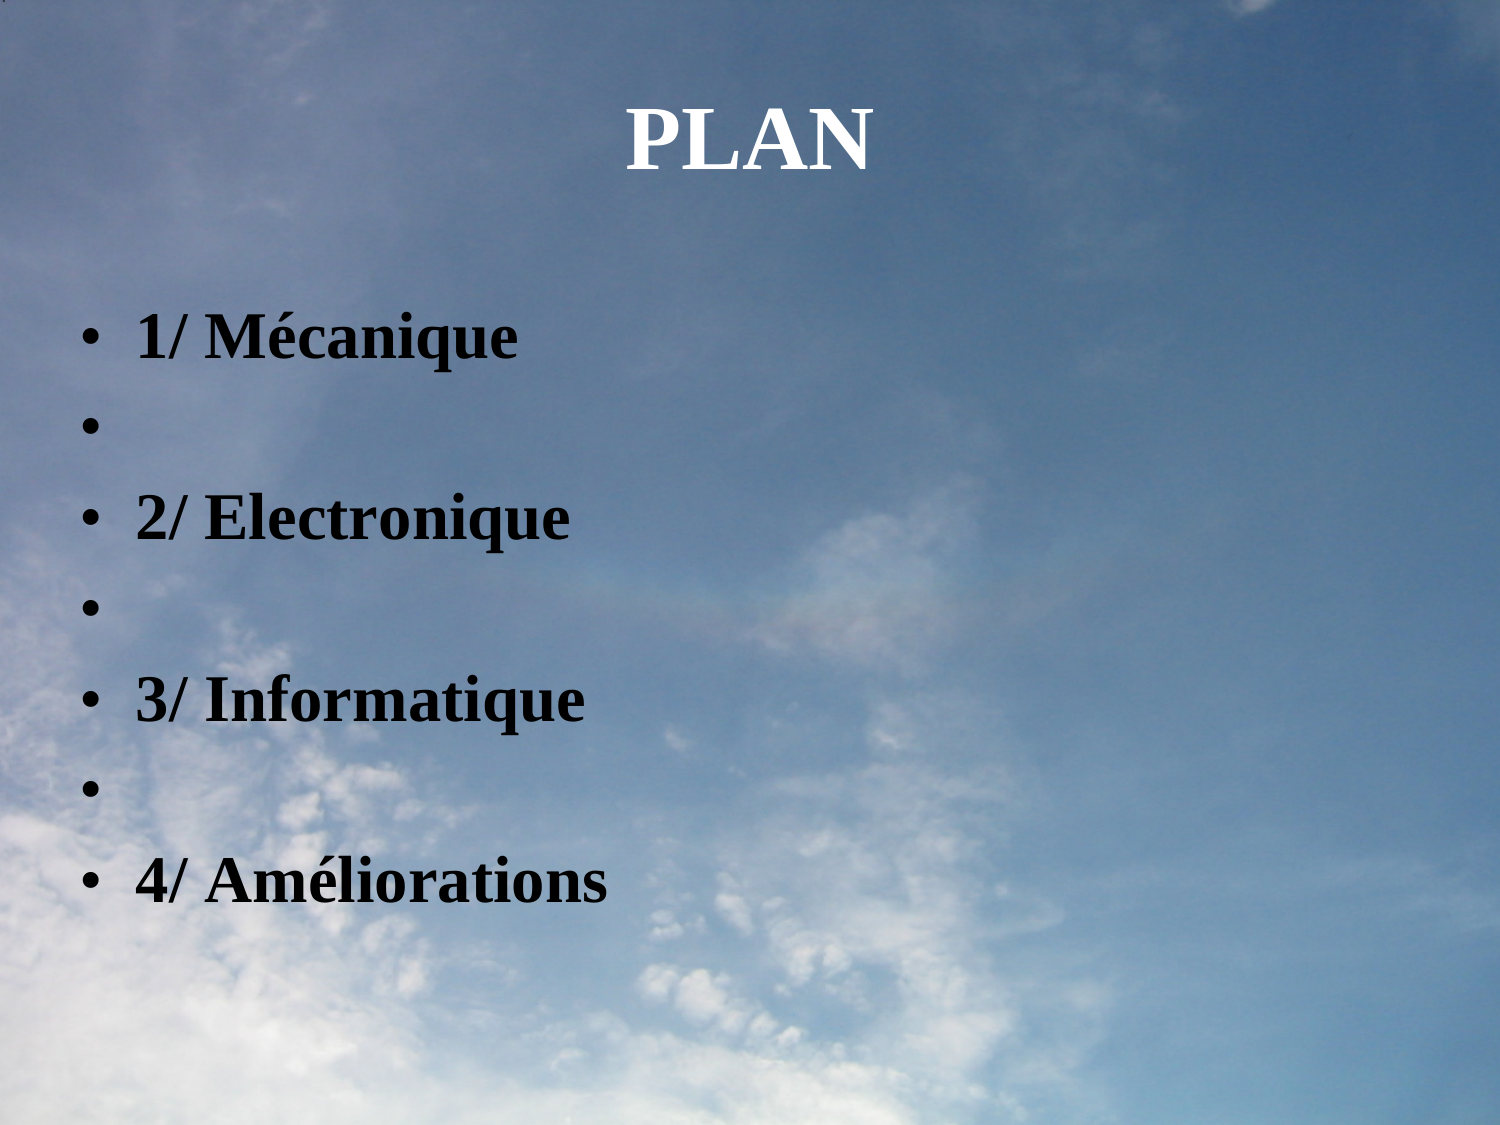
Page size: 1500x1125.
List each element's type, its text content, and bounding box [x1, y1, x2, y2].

picture [0, 0, 1500, 1125]
title PLAN [75, 45, 1426, 233]
list 1/ Mécanique 2/ Electronique 3/ Informatique 4/ Améliorations [64, 290, 1415, 1034]
